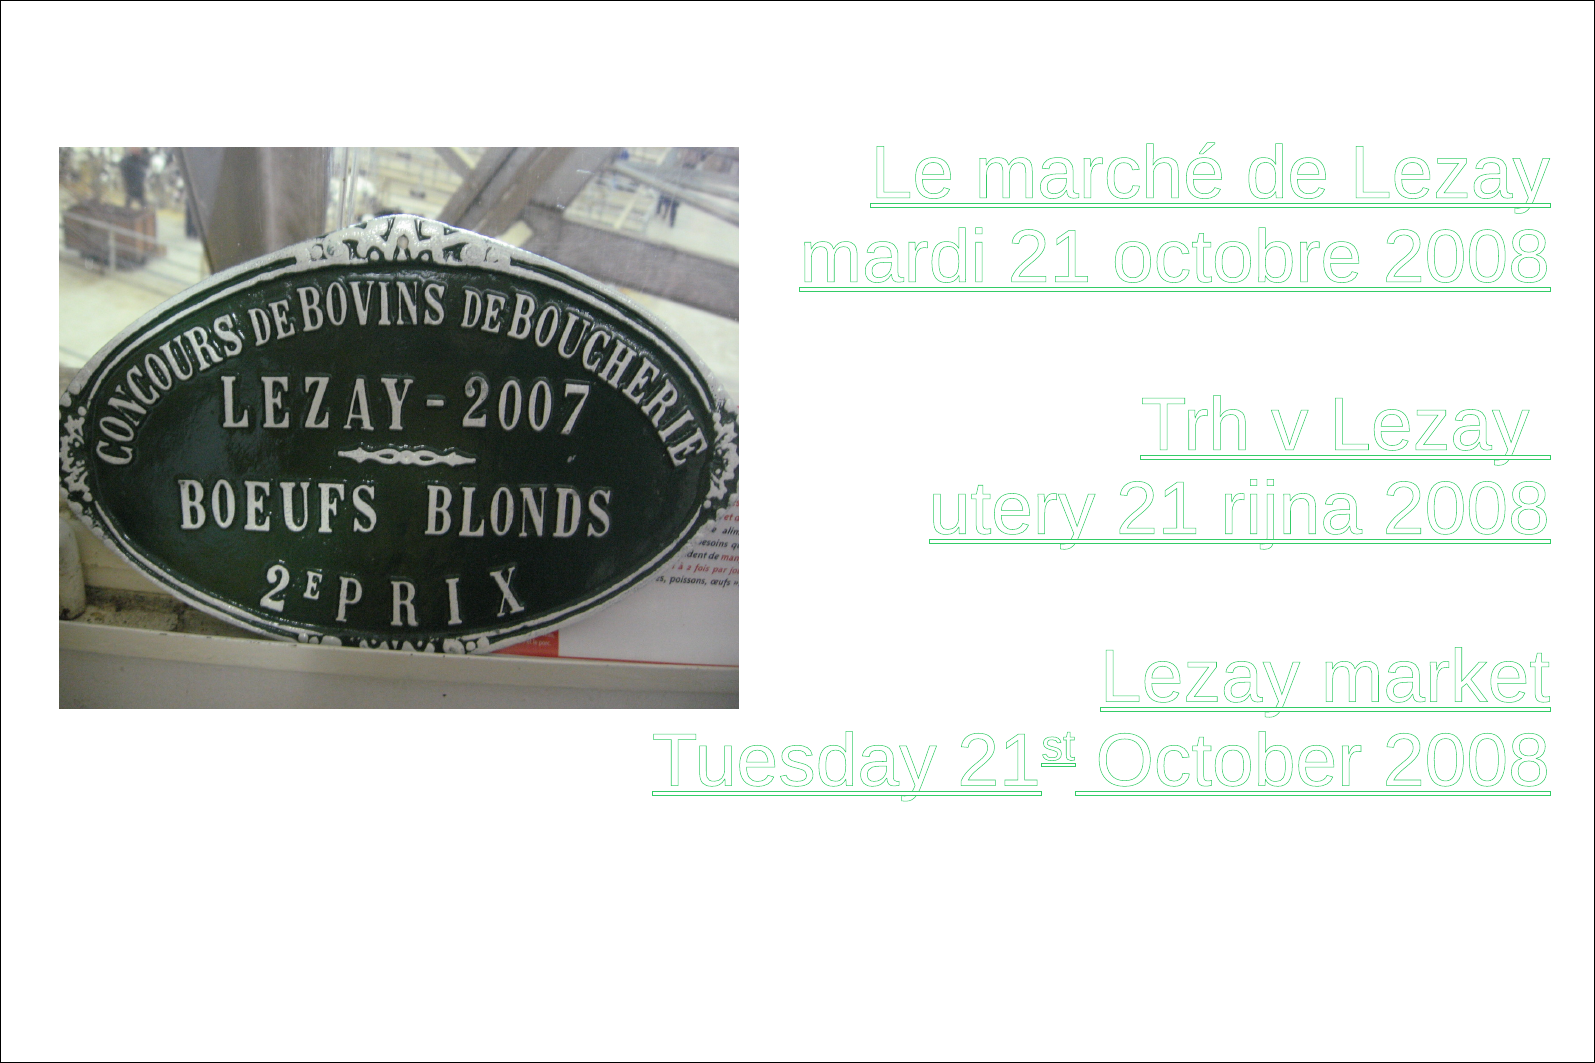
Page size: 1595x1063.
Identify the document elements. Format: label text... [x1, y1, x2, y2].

text_box Le marché de Lezay mardi 21 octobre 2008 Trh v Lezay utery 21 rijna 2008 Lezay market Tuesday 21st October 2008 [29, 29, 1565, 813]
picture [59, 147, 739, 709]
